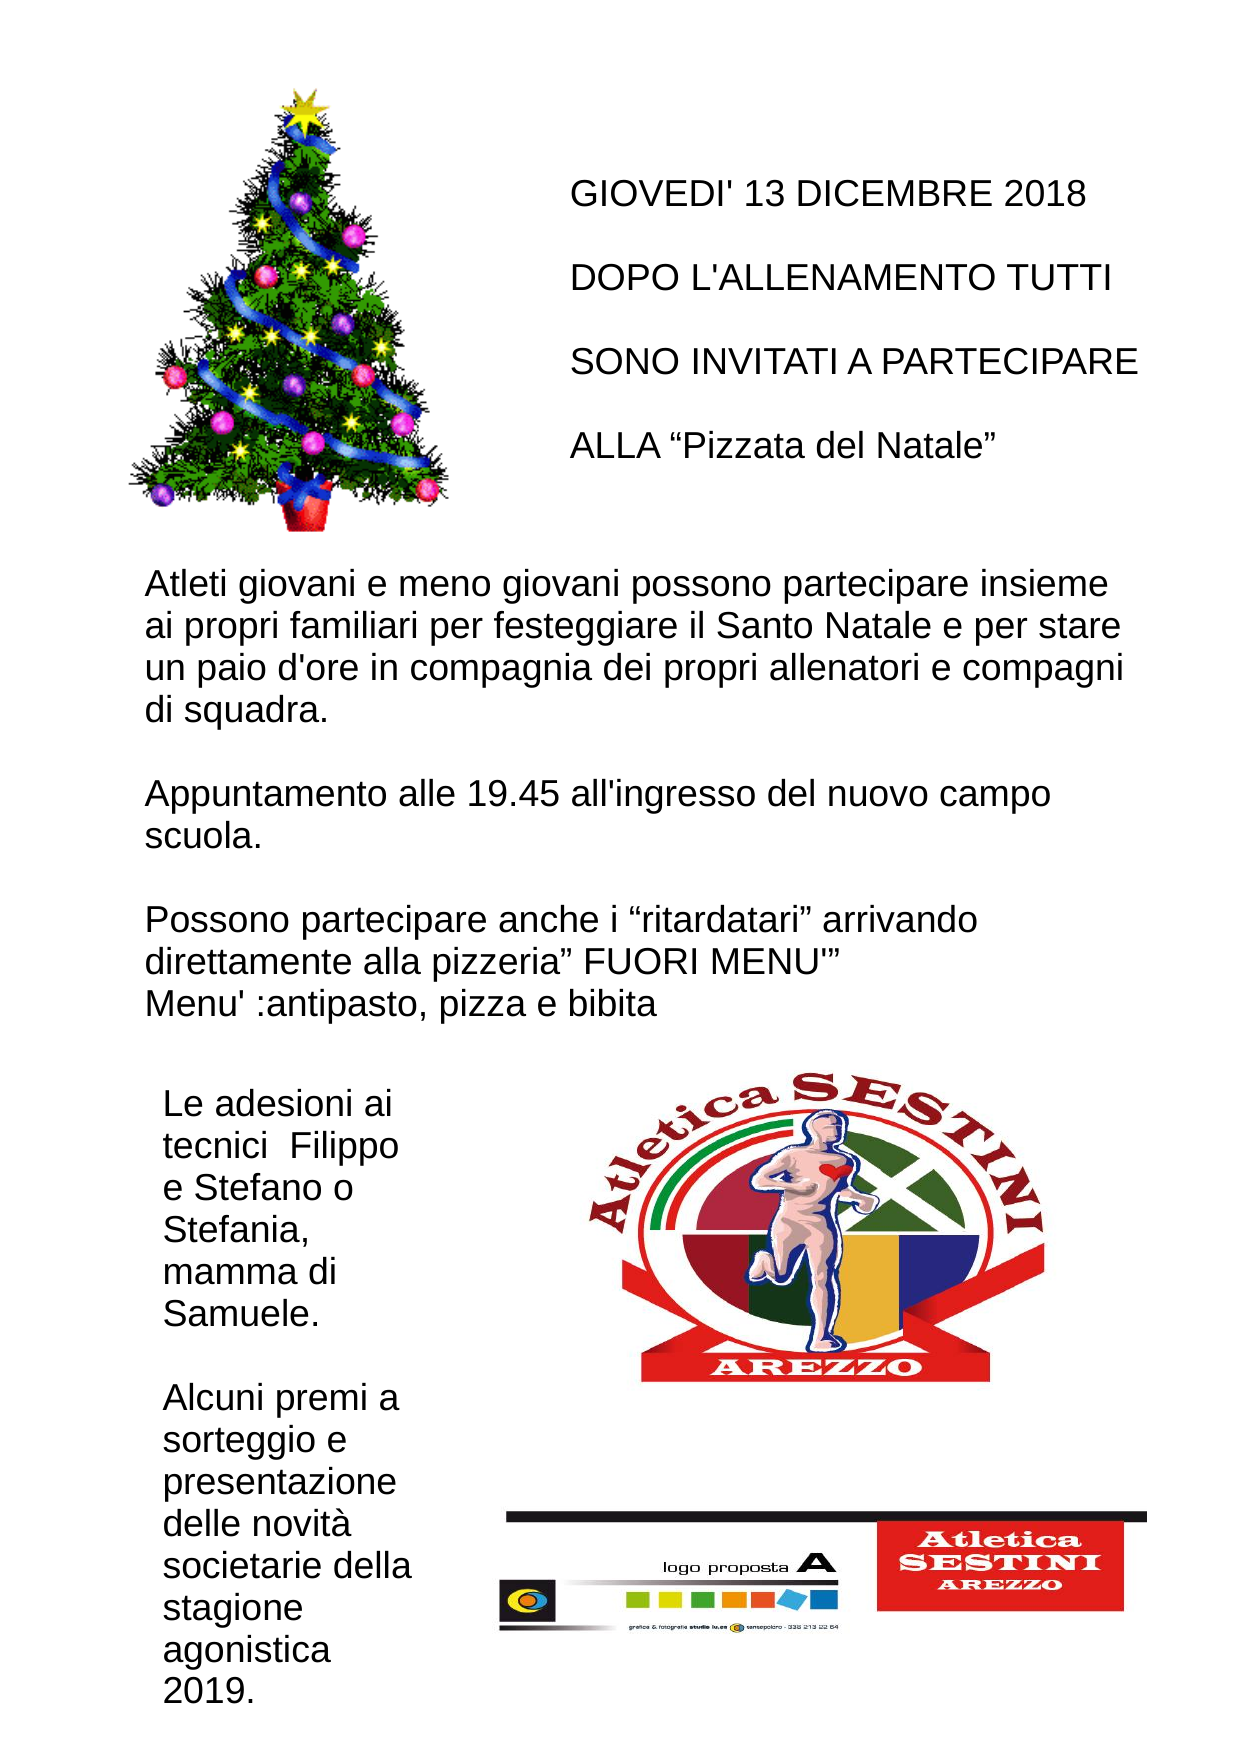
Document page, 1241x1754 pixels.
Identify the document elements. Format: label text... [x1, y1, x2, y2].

picture [68, 76, 538, 546]
picture [484, 1074, 1147, 1648]
text_box Atleti giovani e meno giovani possono partecipare insieme ai propri familiari per festeggiare il Santo Natale e per stare un paio d'ore in compagnia dei propri allenatori e compagni di squadra. Appuntamento alle 19.45 all'ingresso del nuovo campo scuola. Possono partecipare anche i “ritardatari” arrivando direttamente alla pizzeria” FUORI MENU'” Menu' :antipasto, pizza e bibita [129, 555, 1152, 1074]
text_box GIOVEDI' 13 DICEMBRE 2018 DOPO L'ALLENAMENTO TUTTI SONO INVITATI A PARTECIPARE ALLA “Pizzata del Natale” [555, 165, 1156, 601]
text_box Le adesioni ai tecnici Filippo e Stefano o Stefania, mamma di Samuele. Alcuni premi a sorteggio e presentazione delle novità societarie della stagione agonistica 2019. [147, 1074, 443, 1720]
